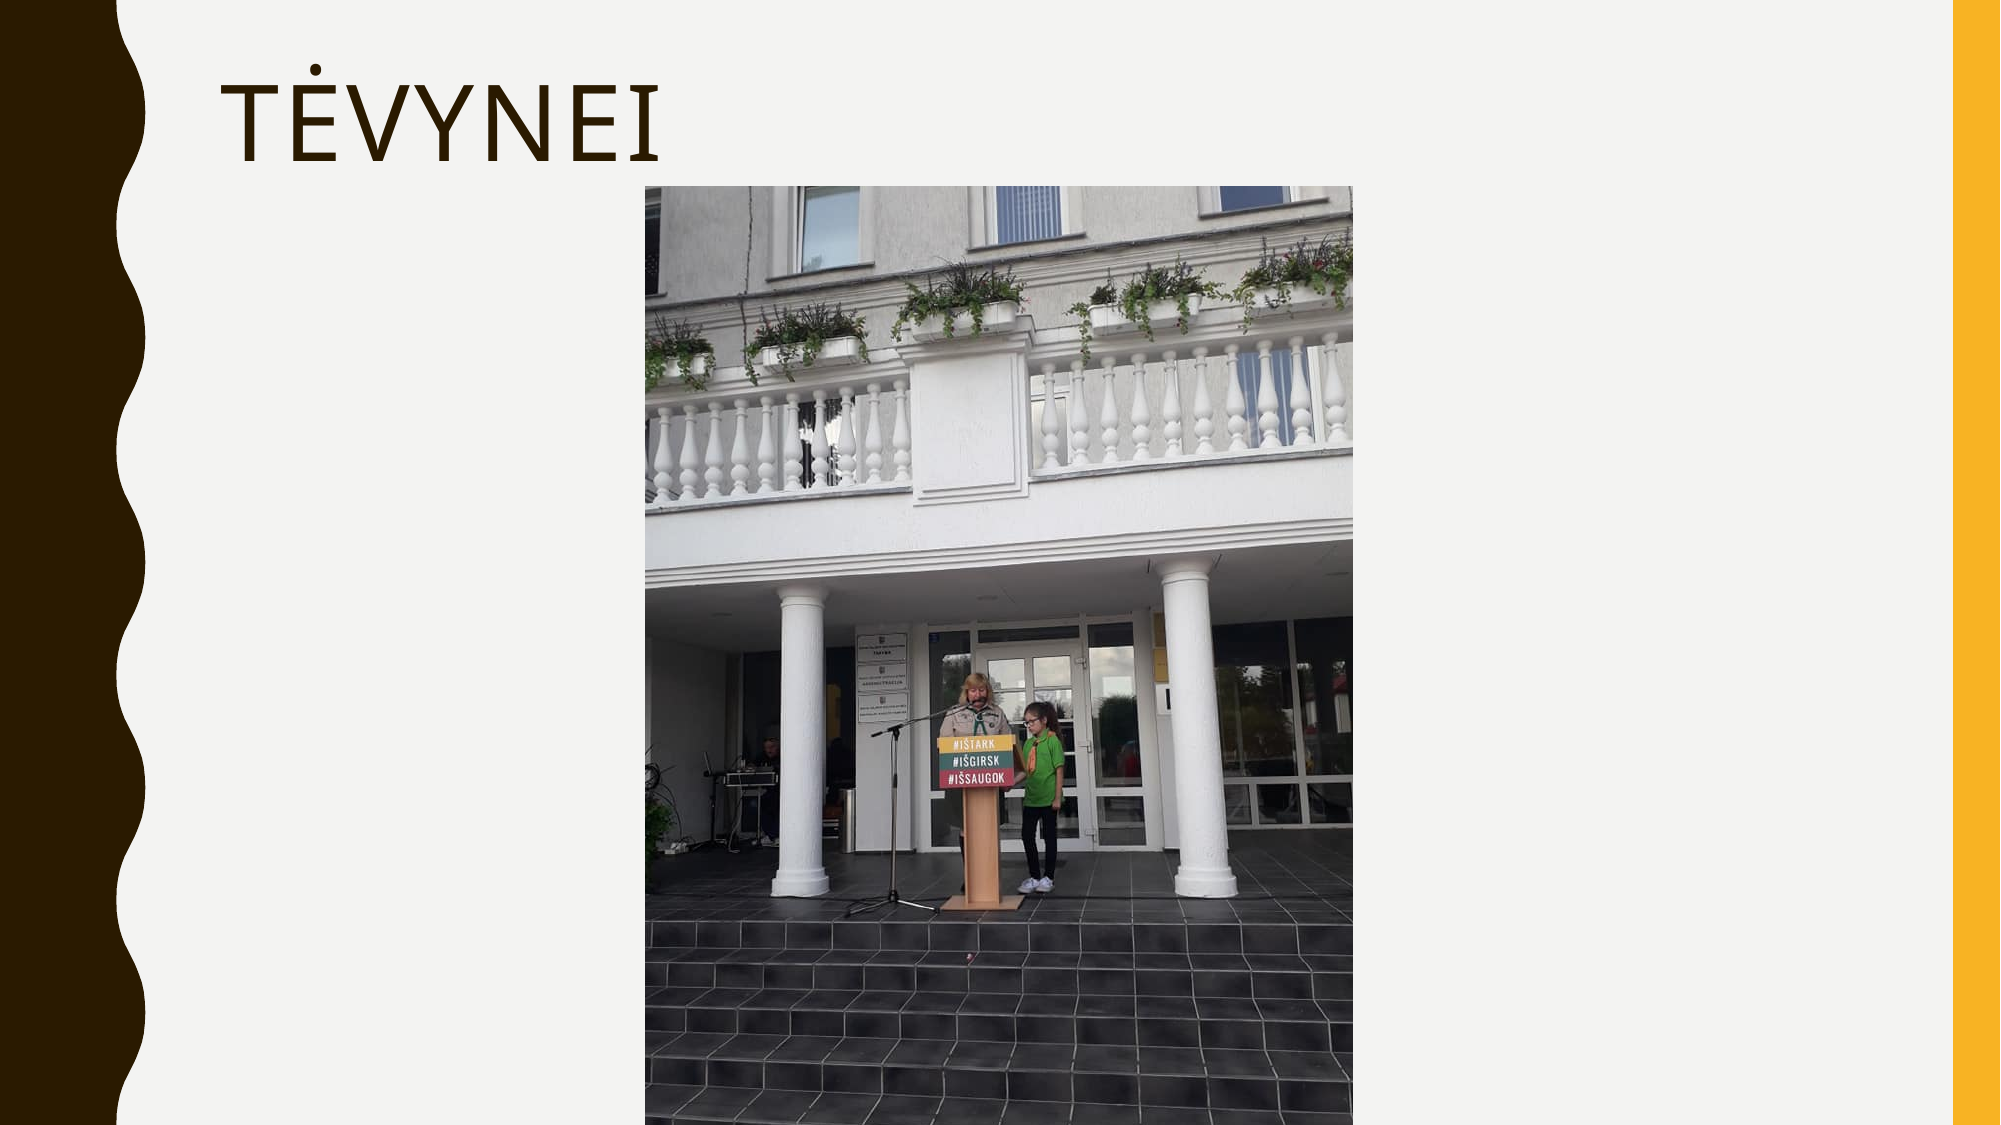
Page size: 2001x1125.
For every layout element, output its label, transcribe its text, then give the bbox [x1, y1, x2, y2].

picture [645, 186, 1353, 1125]
title Tėvynei [205, 62, 1876, 308]
